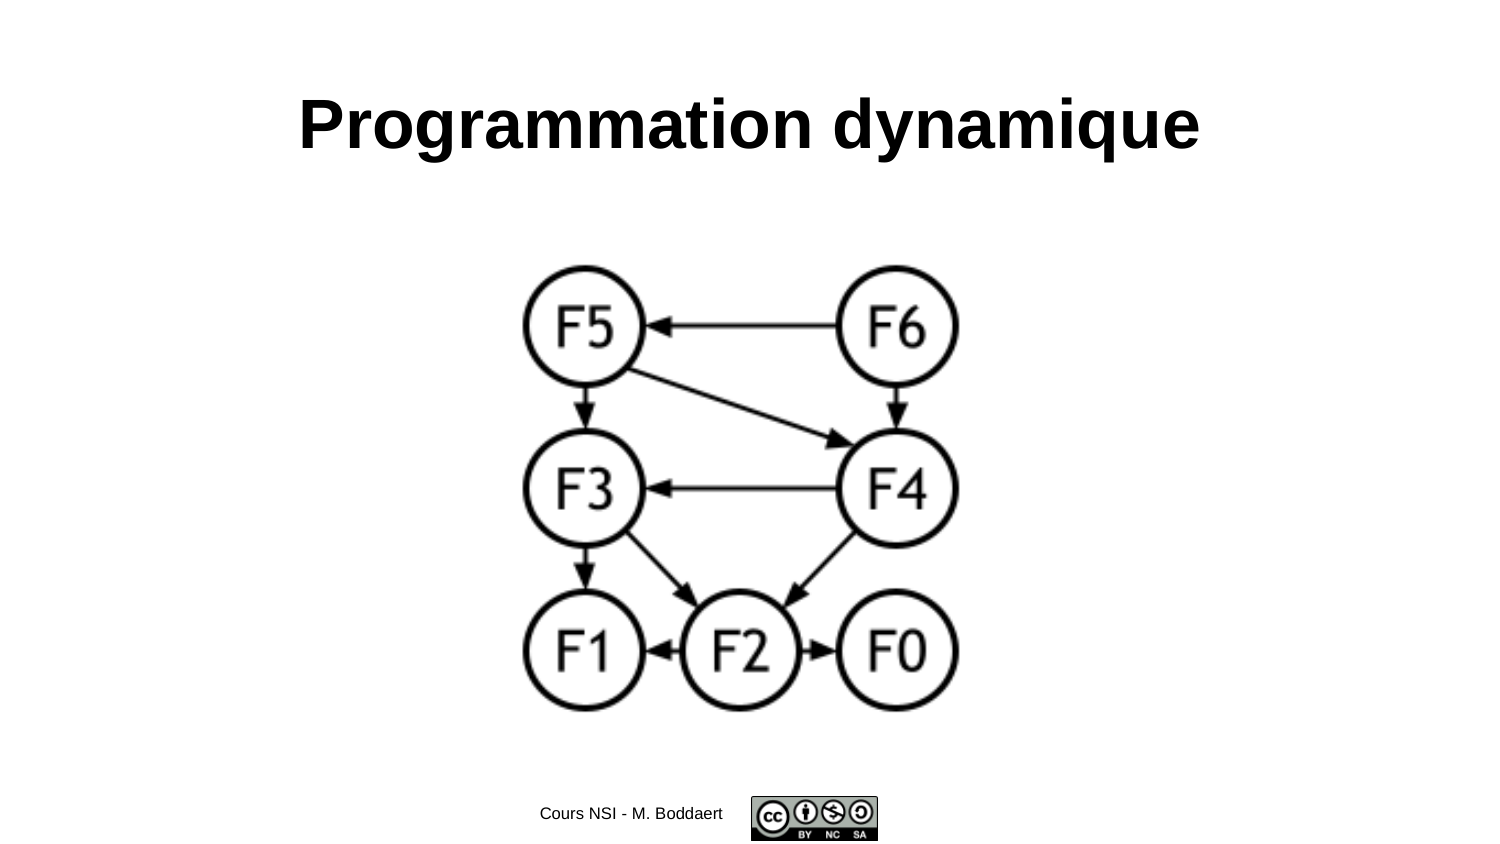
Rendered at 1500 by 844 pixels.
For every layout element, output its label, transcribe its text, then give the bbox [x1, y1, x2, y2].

title Programmation dynamique [51, 63, 1449, 178]
picture [751, 796, 878, 841]
picture [519, 257, 964, 721]
